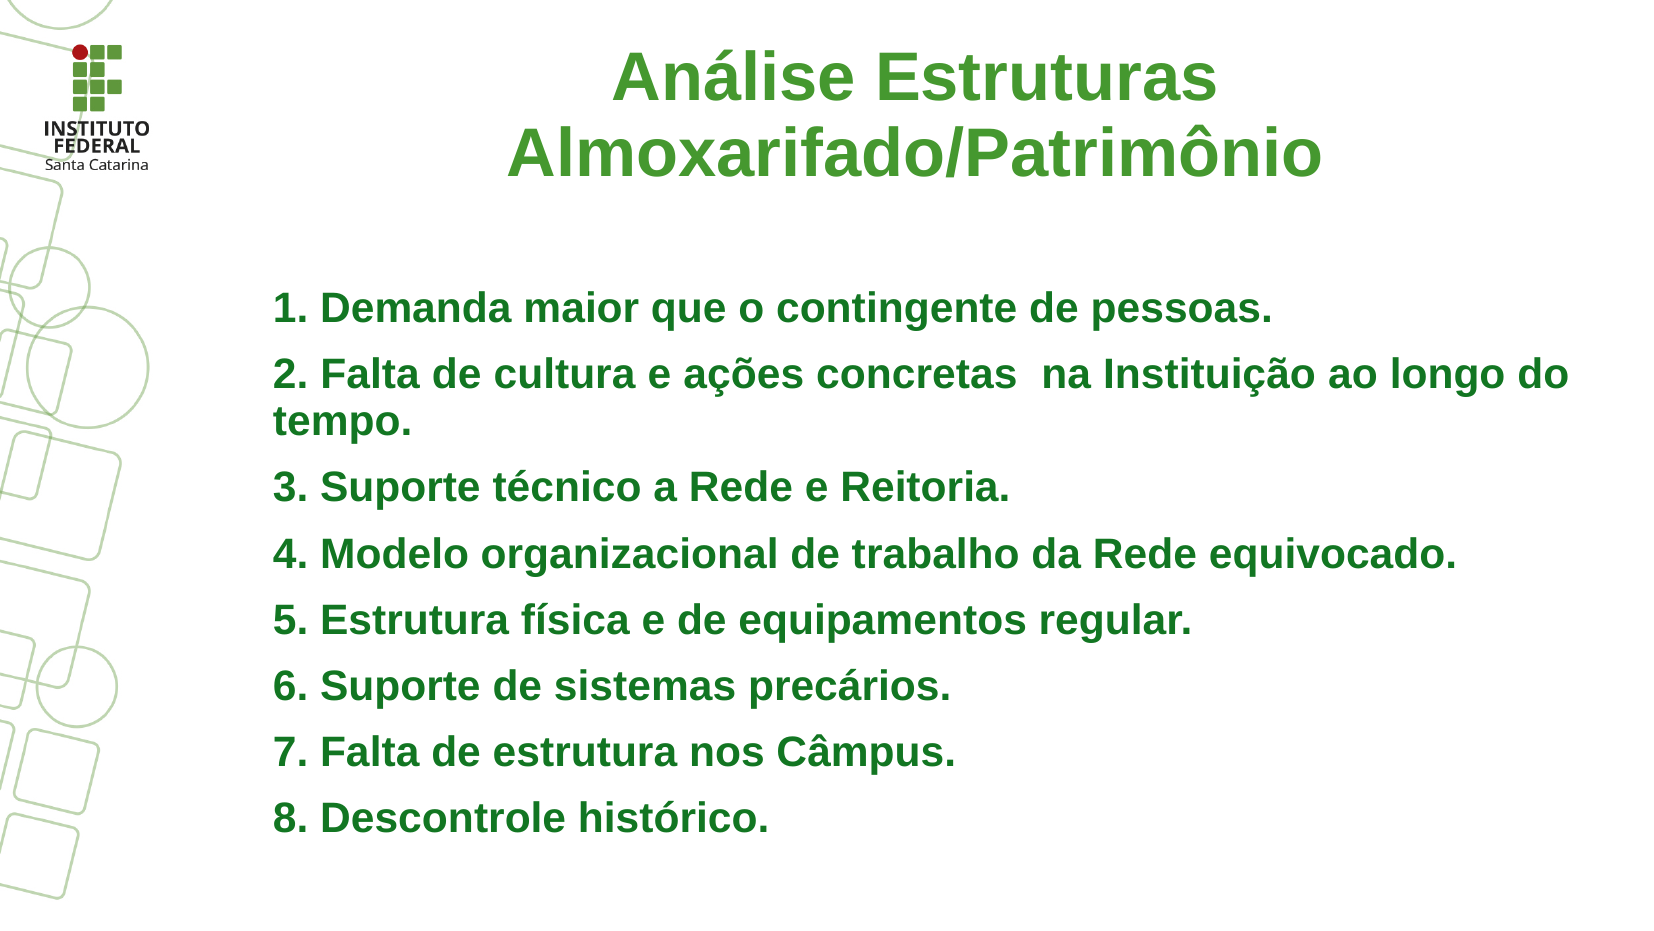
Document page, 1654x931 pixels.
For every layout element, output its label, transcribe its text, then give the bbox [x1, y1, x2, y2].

list 1. Demanda maior que o contingente de pessoas. 2. Falta de cultura e ações concretas na Instituição ao longo do tempo. 3. Suporte técnico a Rede e Reitoria. 4. Modelo organizacional de trabalho da Rede equivocado. 5. Estrutura física e de equipamentos regular. 6. Suporte de sistemas precários. 7. Falta de estrutura nos Câmpus. 8. Descontrole histórico. [212, 217, 1571, 848]
picture [0, 0, 1317, 931]
title Análise Estruturas Almoxarifado/Patrimônio [259, 37, 1571, 193]
